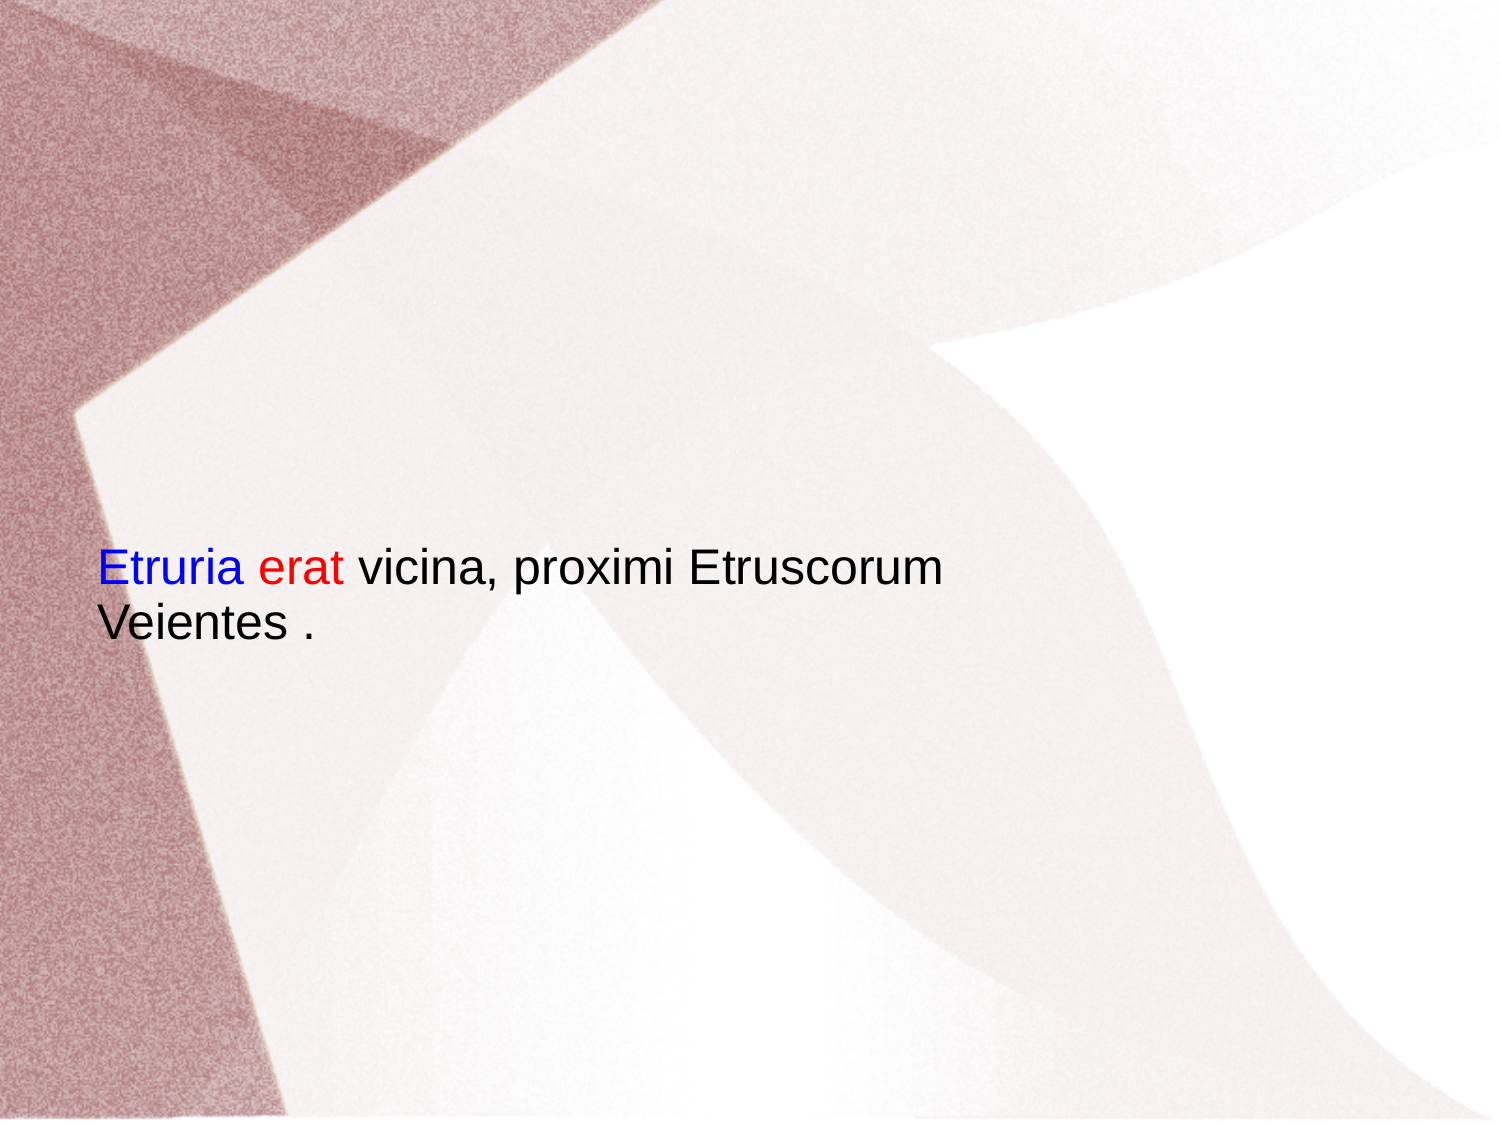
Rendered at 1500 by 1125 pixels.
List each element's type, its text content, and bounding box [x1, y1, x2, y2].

chart [294, 263, 1452, 1006]
picture [0, 0, 1500, 1125]
text_box Etruria erat vicina, proximi Etruscorum Veientes . [82, 531, 1193, 603]
